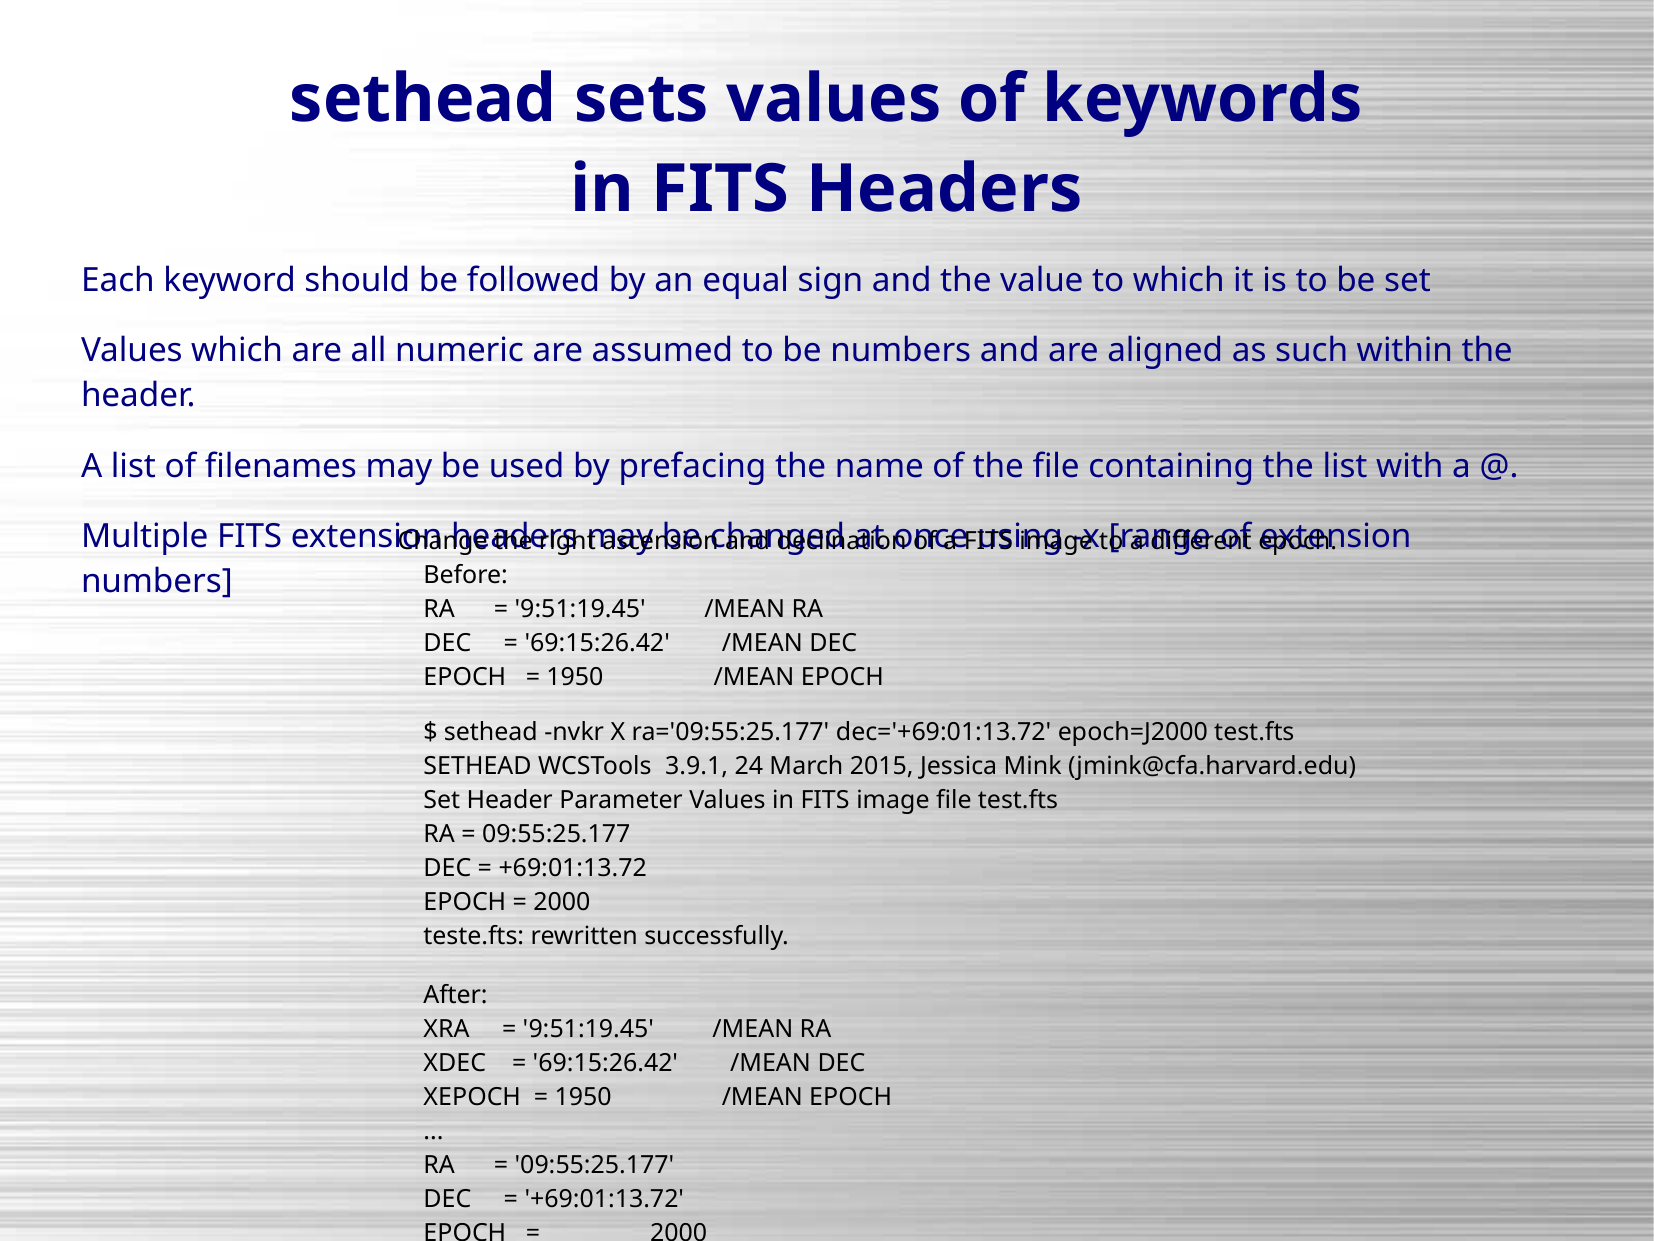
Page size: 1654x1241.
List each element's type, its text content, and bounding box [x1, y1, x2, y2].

text_box Change the right ascension and declination of a FITS image to a different epoch. Before: RA = '9:51:19.45' /MEAN RA DEC = '69:15:26.42' /MEAN DEC EPOCH = 1950 /MEAN EPOCH $ sethead -nvkr X ra='09:55:25.177' dec='+69:01:13.72' epoch=J2000 test.fts SETHEAD WCSTools 3.9.1, 24 March 2015, Jessica Mink (jmink@cfa.harvard.edu) Set Header Parameter Values in FITS image file test.fts RA = 09:55:25.177 DEC = +69:01:13.72 EPOCH = 2000 teste.fts: rewritten successfully. After: XRA = '9:51:19.45' /MEAN RA XDEC = '69:15:26.42' /MEAN DEC XEPOCH = 1950 /MEAN EPOCH ... RA = '09:55:25.177' DEC = '+69:01:13.72' EPOCH = 2000 SETHEAD = 'SETHEAD 2.5 1998-09-01 13:31 RA, DEC, EPOCH updated' [382, 515, 1392, 1192]
picture [442, 1225, 449, 1232]
picture [695, 1225, 703, 1239]
picture [667, 1225, 675, 1239]
picture [456, 1225, 468, 1239]
text_box sethead sets values of keywords in FITS Headers Each keyword should be followed by an equal sign and the value to which it is to be set Values which are all numeric are assumed to be numbers and are aligned as such within the header. A list of filenames may be used by prefacing the name of the file containing the list with a @. Multiple FITS extension headers may be changed at once using -x [range of extension numbers] [66, 42, 1588, 484]
picture [492, 1233, 501, 1241]
picture [681, 1225, 689, 1239]
picture [0, 0, 1654, 1241]
